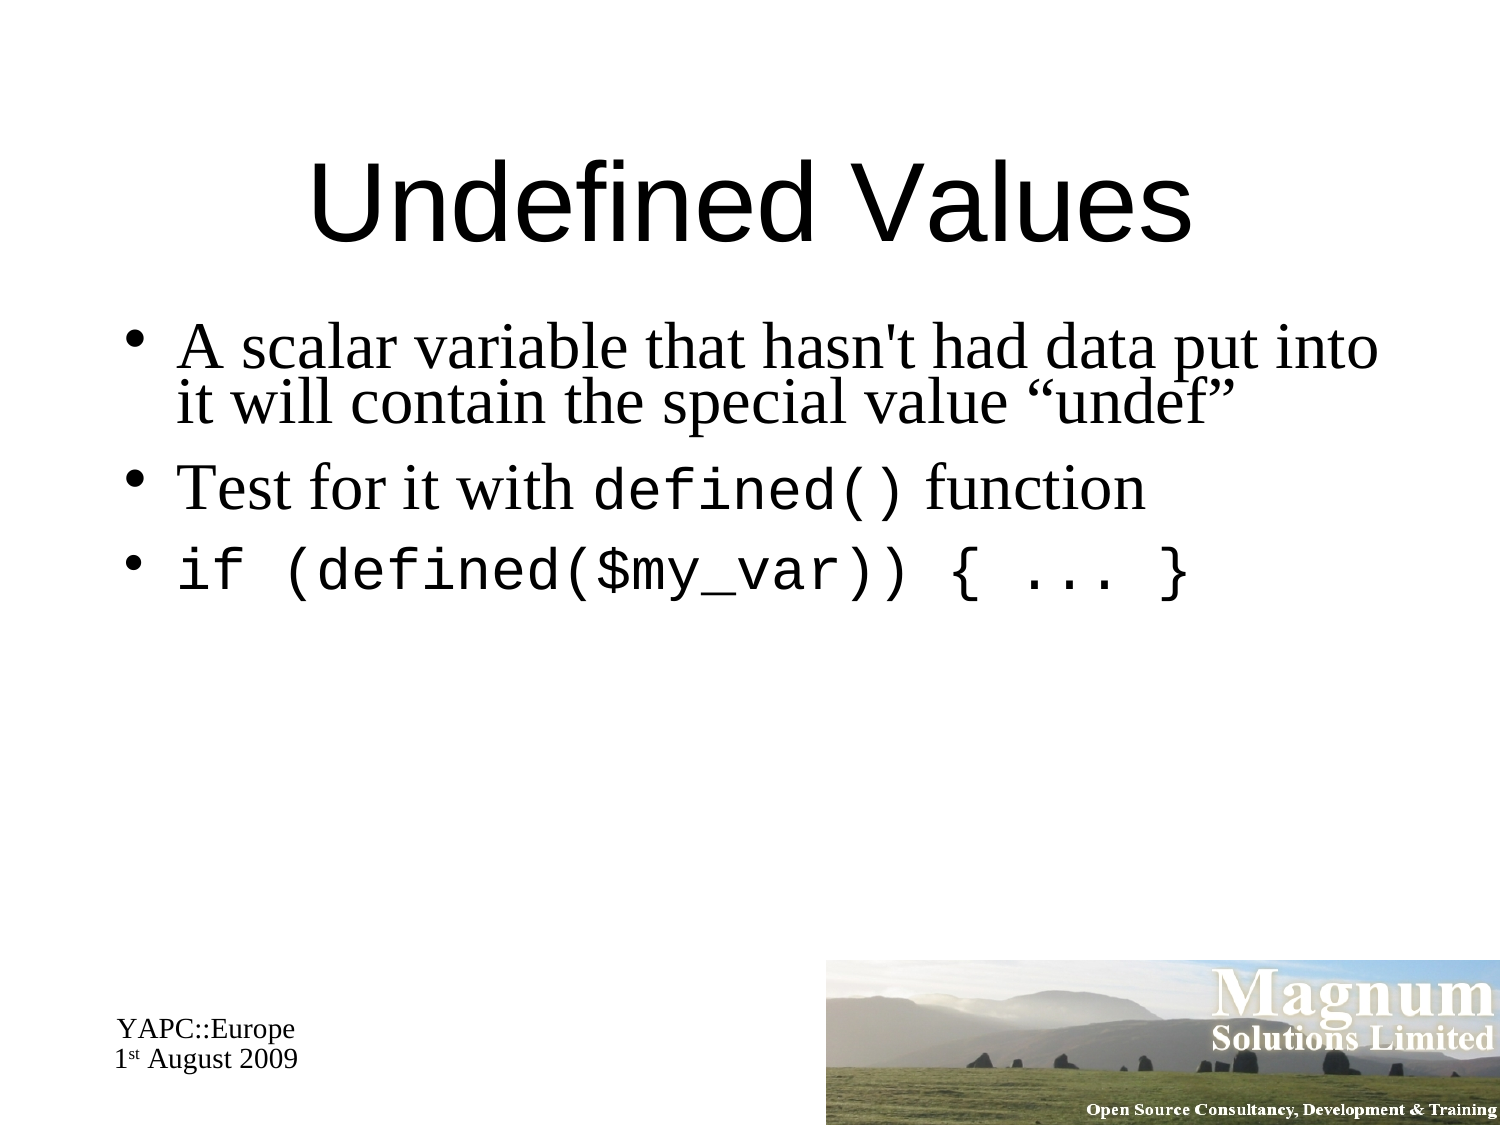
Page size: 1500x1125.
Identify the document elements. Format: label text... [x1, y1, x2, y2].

title Undefined Values [110, 100, 1392, 274]
list A scalar variable that hasn't had data put into it will contain the special value “undef” Test for it with defined() function if (defined($my_var)) { ... } [106, 324, 1388, 619]
picture [826, 960, 1500, 1125]
